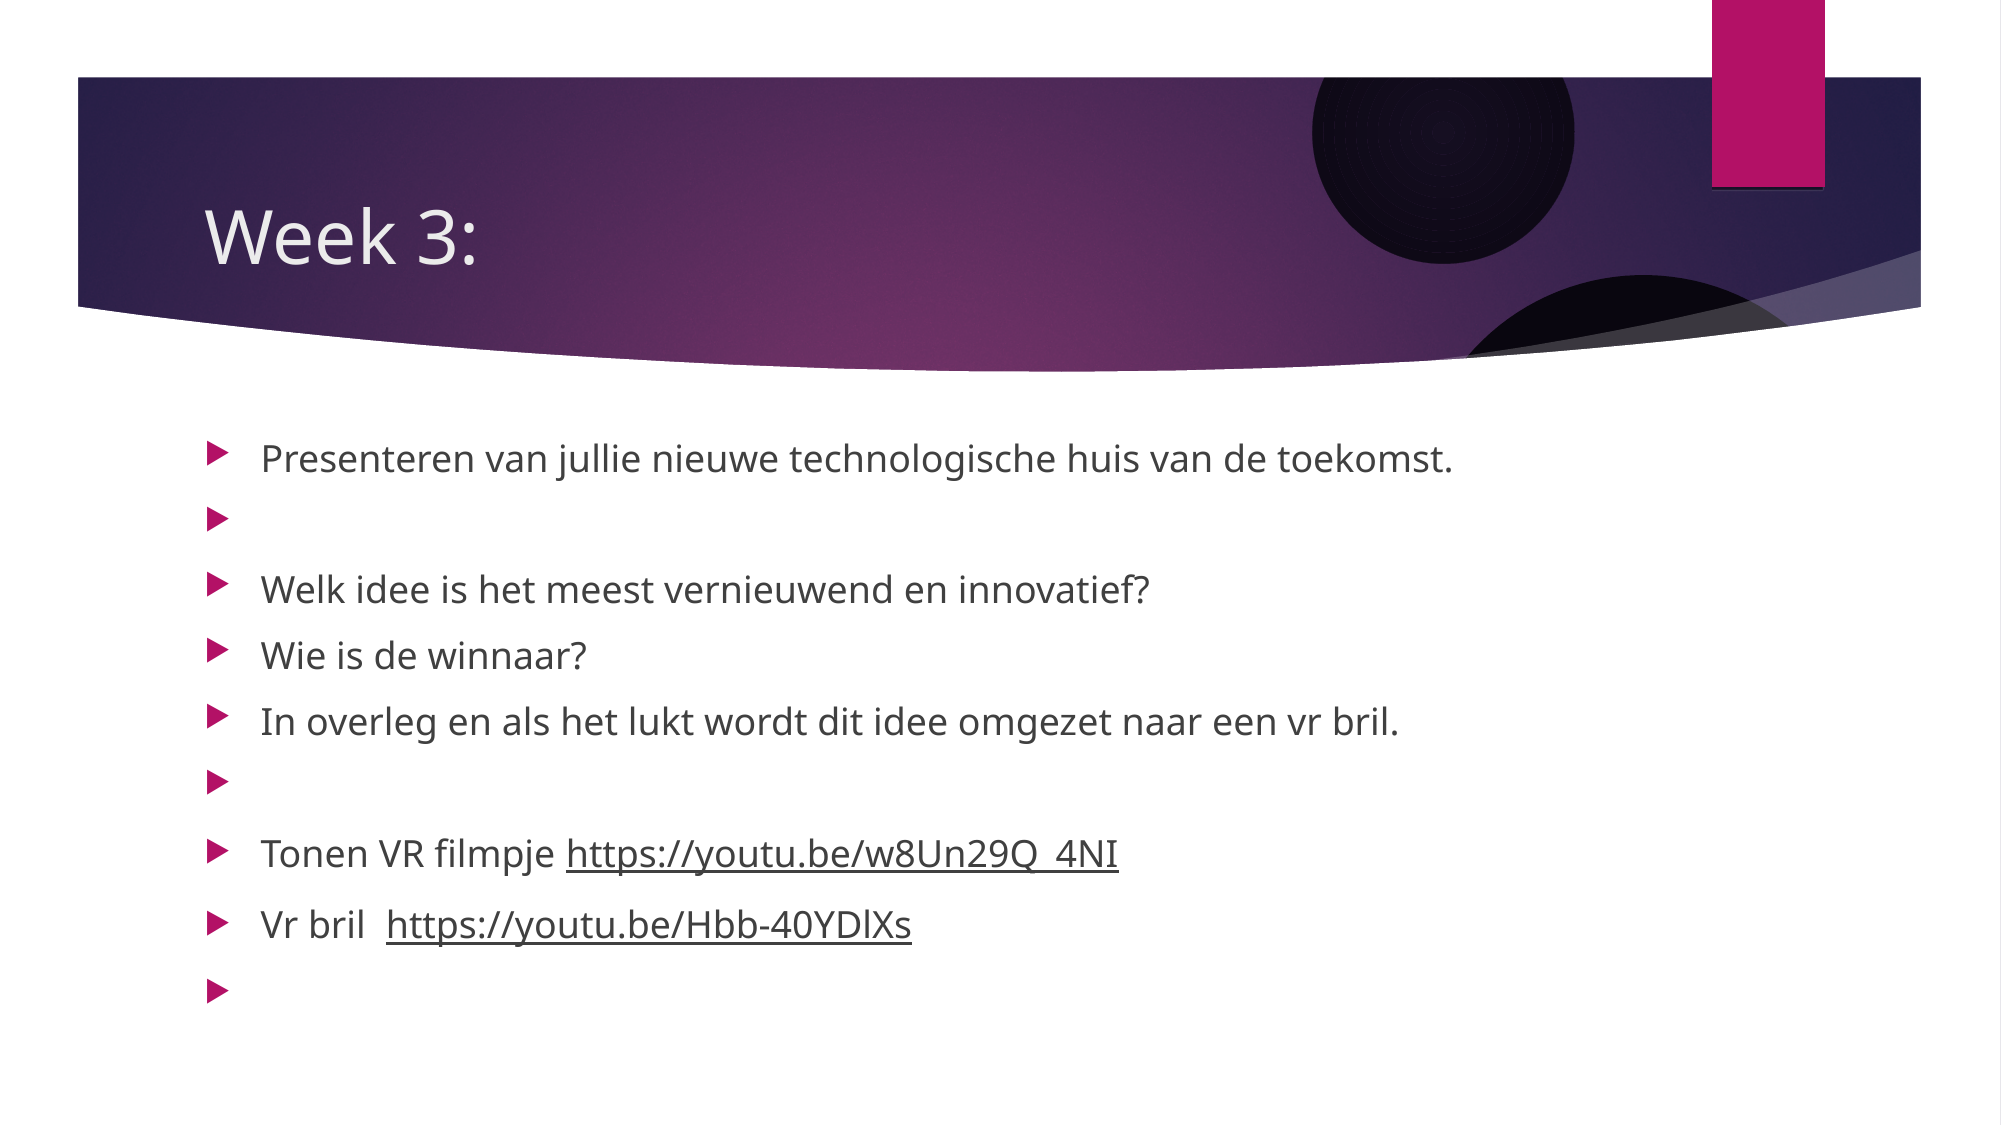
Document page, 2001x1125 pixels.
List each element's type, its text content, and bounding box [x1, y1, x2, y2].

list Presenteren van jullie nieuwe technologische huis van de toekomst. Welk idee is het meest vernieuwend en innovatief? Wie is de winnaar? In overleg en als het lukt wordt dit idee omgezet naar een vr bril. Tonen VR filmpje https://youtu.be/w8Un29Q_4NI Vr bril https://youtu.be/Hbb-40YDlXs [189, 427, 1638, 988]
title Week 3: [189, 177, 1627, 294]
